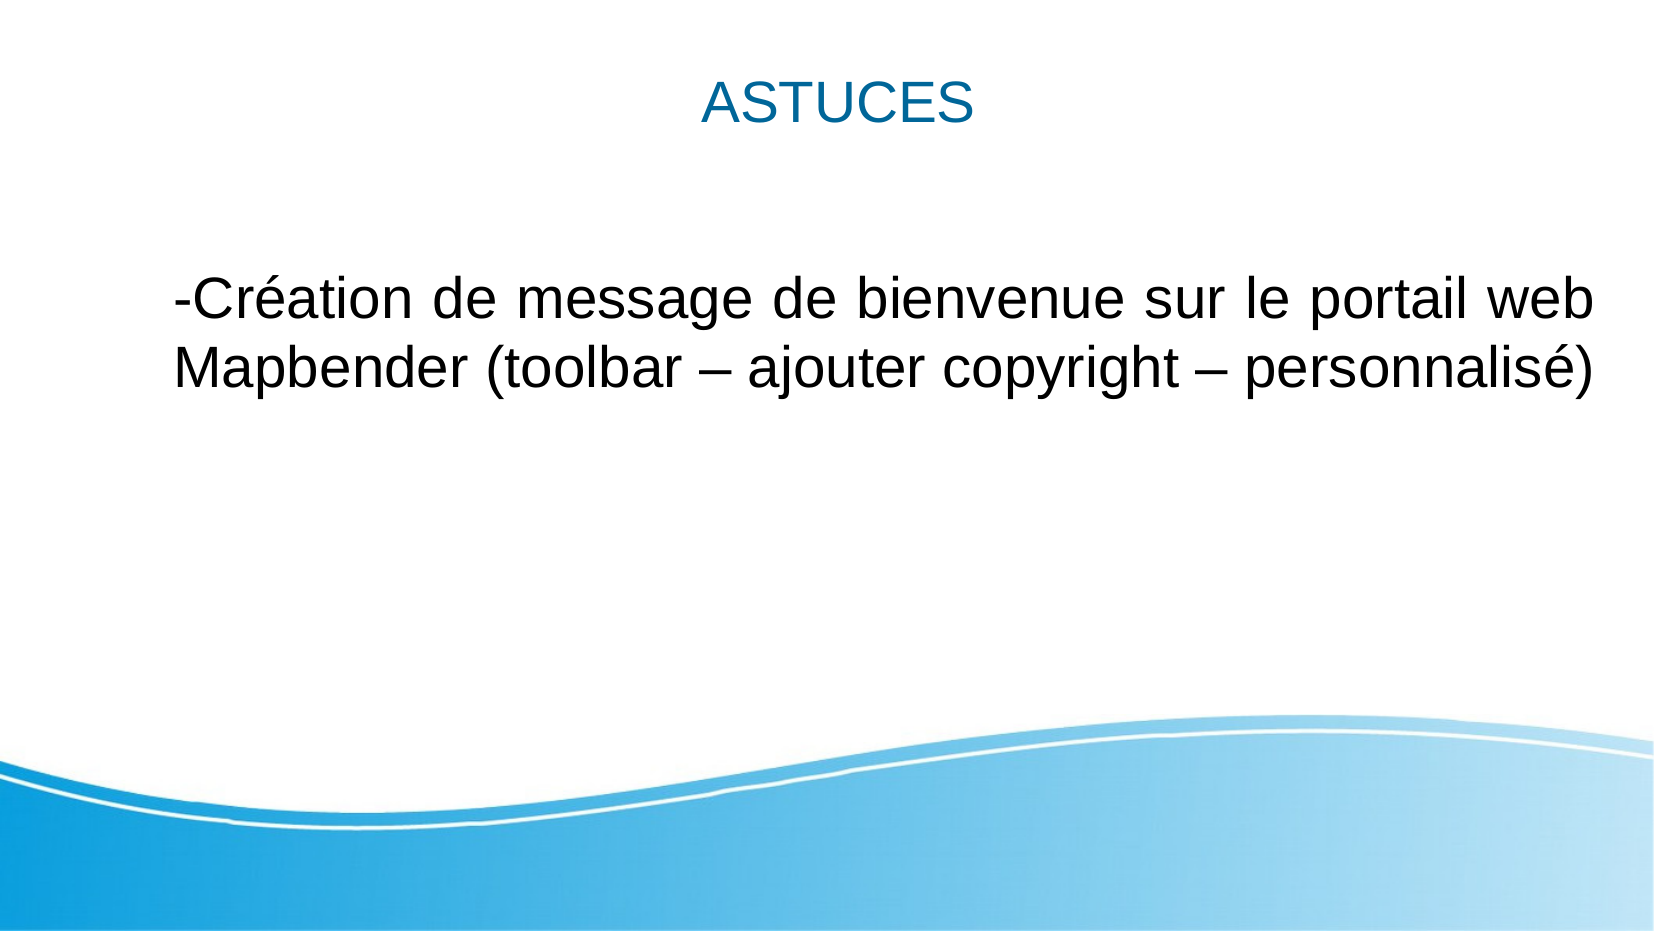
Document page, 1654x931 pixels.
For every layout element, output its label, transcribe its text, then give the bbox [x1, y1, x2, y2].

list -Création de message de bienvenue sur le portail web Mapbender (toolbar – ajouter copyright – personnalisé) [23, 259, 1607, 638]
picture [0, 714, 1654, 931]
title ASTUCES [94, 21, 1583, 178]
